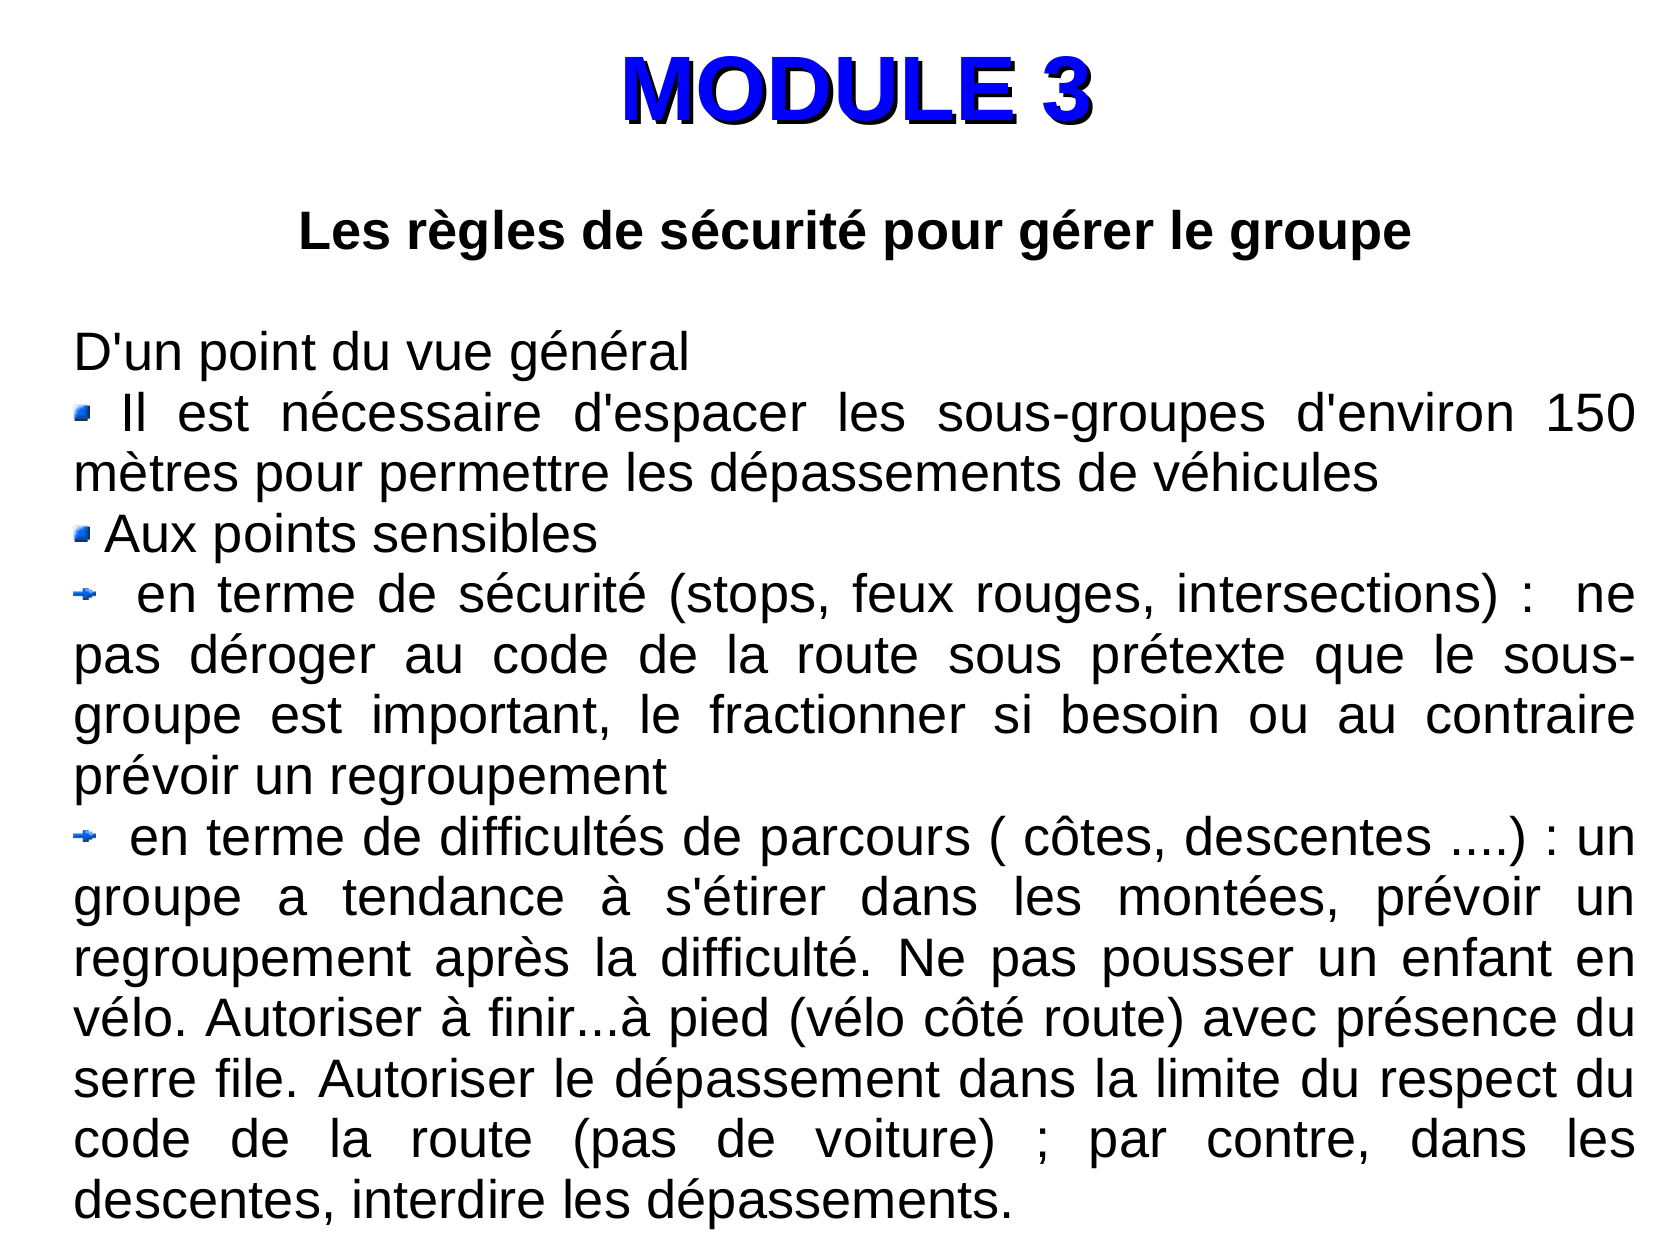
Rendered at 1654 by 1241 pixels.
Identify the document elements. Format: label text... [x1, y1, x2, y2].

text_box MODULE 3 Les règles de sécurité pour gérer le groupe D'un point du vue général Il est nécessaire d'espacer les sous-groupes d'environ 150 mètres pour permettre les dépassements de véhicules Aux points sensibles en terme de sécurité (stops, feux rouges, intersections) : ne pas déroger au code de la route sous prétexte que le sous-groupe est important, le fractionner si besoin ou au contraire prévoir un regroupement en terme de difficultés de parcours ( côtes, descentes ....) : un groupe a tendance à s'étirer dans les montées, prévoir un regroupement après la difficulté. Ne pas pousser un enfant en vélo. Autoriser à finir...à pied (vélo côté route) avec présence du serre file. Autoriser le dépassement dans la limite du respect du code de la route (pas de voiture) ; par contre, dans les descentes, interdire les dépassements. [59, 30, 1654, 1241]
